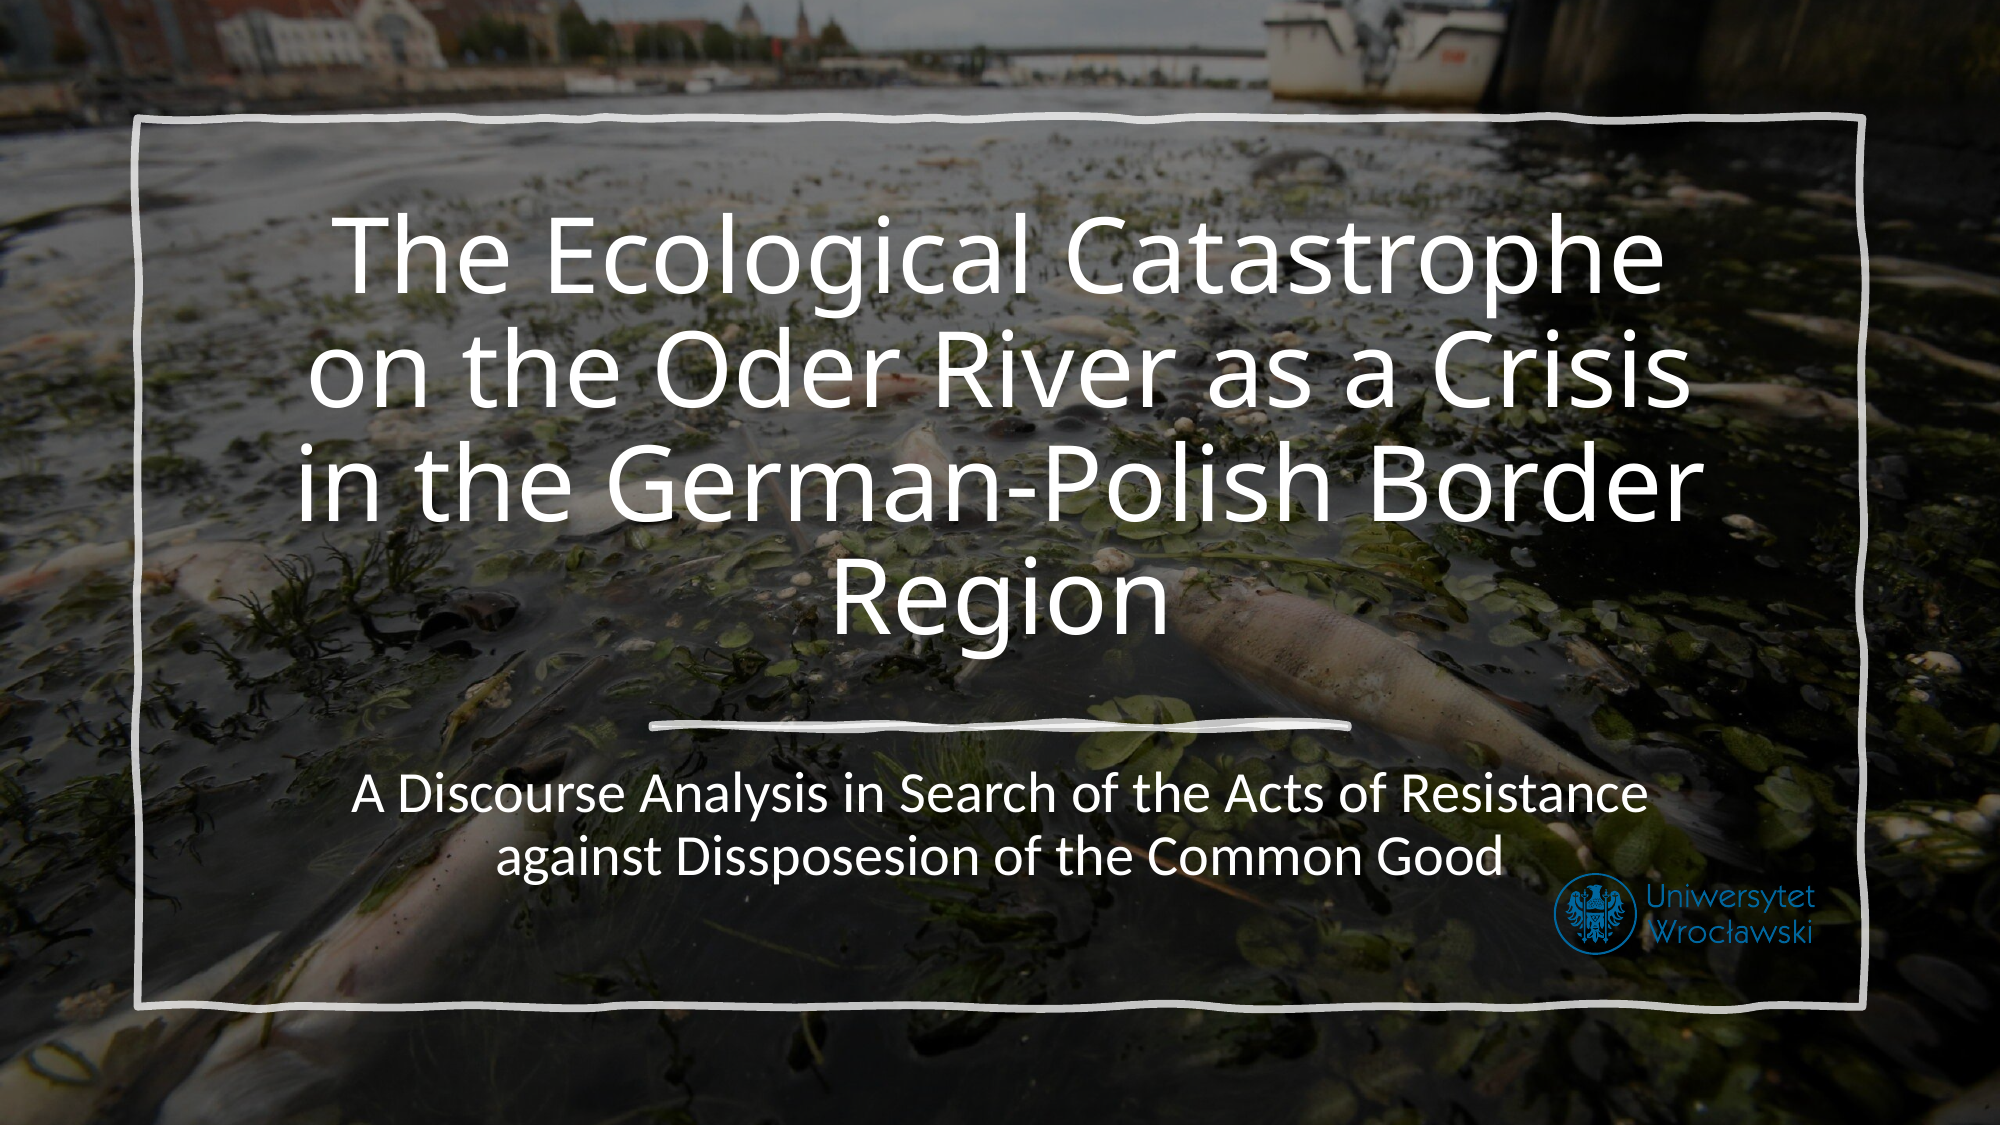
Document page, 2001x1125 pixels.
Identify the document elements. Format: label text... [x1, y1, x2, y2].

text_box [651, 721, 1349, 730]
picture [0, 0, 2000, 1125]
title The Ecological Catastrophe on the Oder River as a Crisis in the German-Polish Border Region [250, 184, 1751, 666]
subtitle A Discourse Analysis in Search of the Acts of Resistance against Dissposesion of the Common Good [250, 754, 1751, 915]
